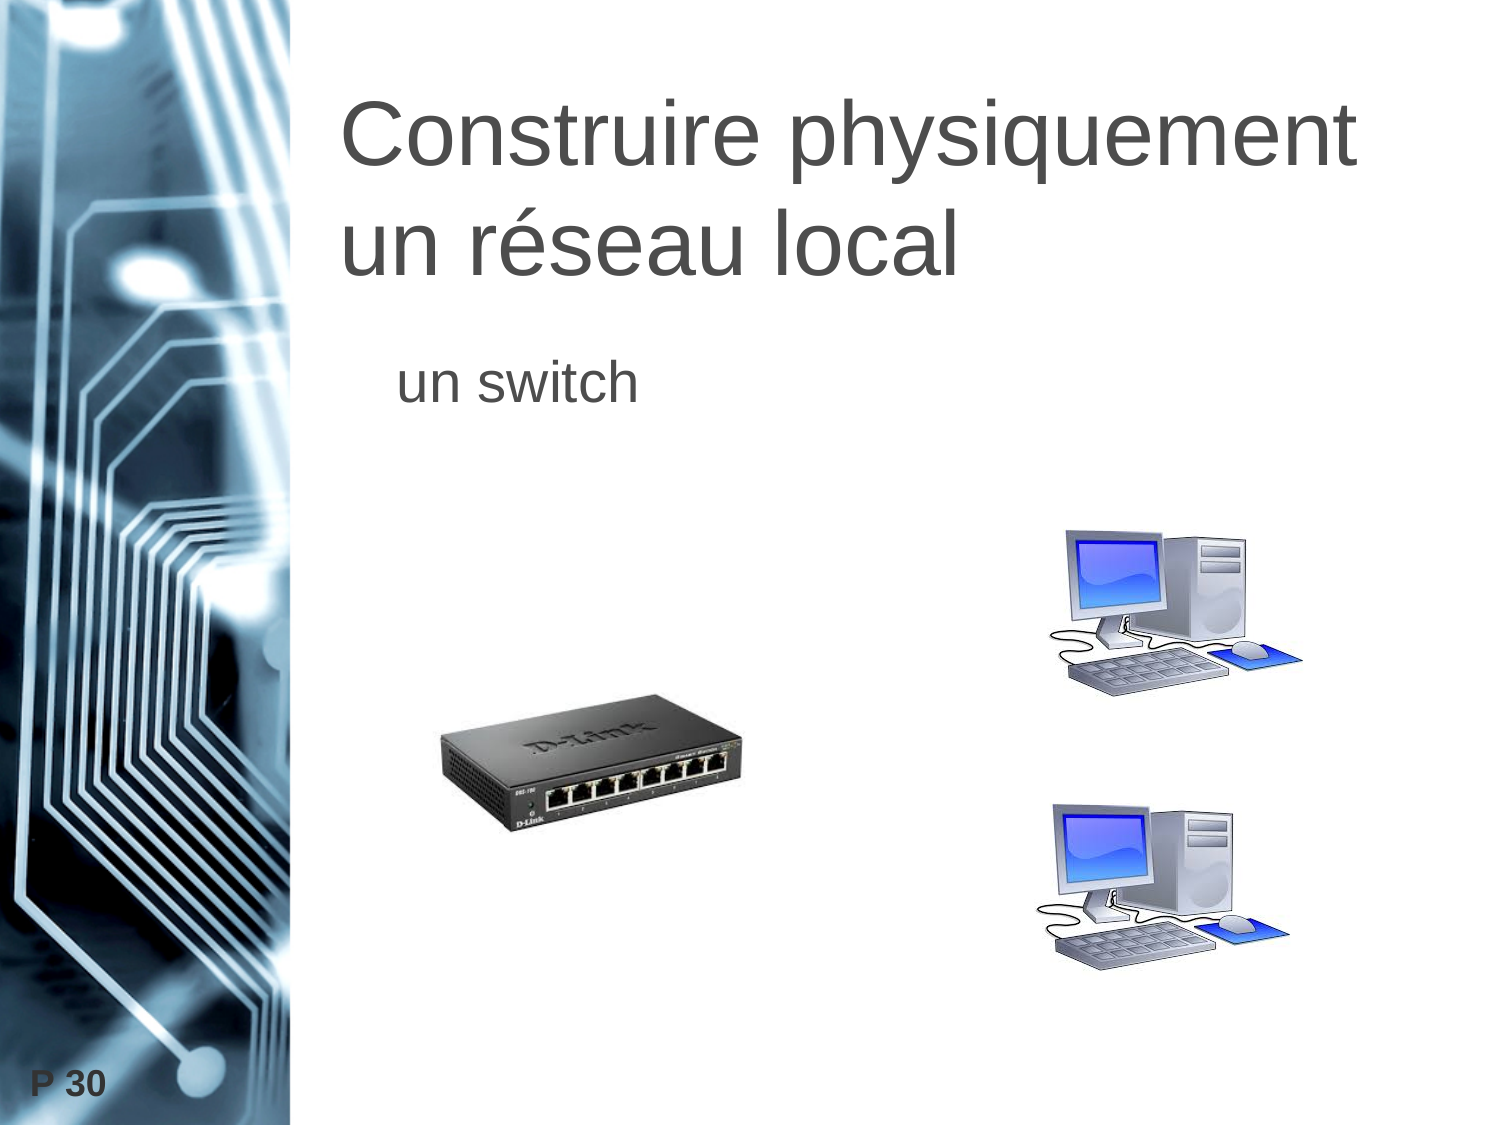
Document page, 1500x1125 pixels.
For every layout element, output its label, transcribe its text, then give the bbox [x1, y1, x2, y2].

picture [0, 0, 1500, 1125]
title Construire physiquement un réseau local [324, 125, 1463, 243]
text_box un switch [325, 276, 1425, 448]
